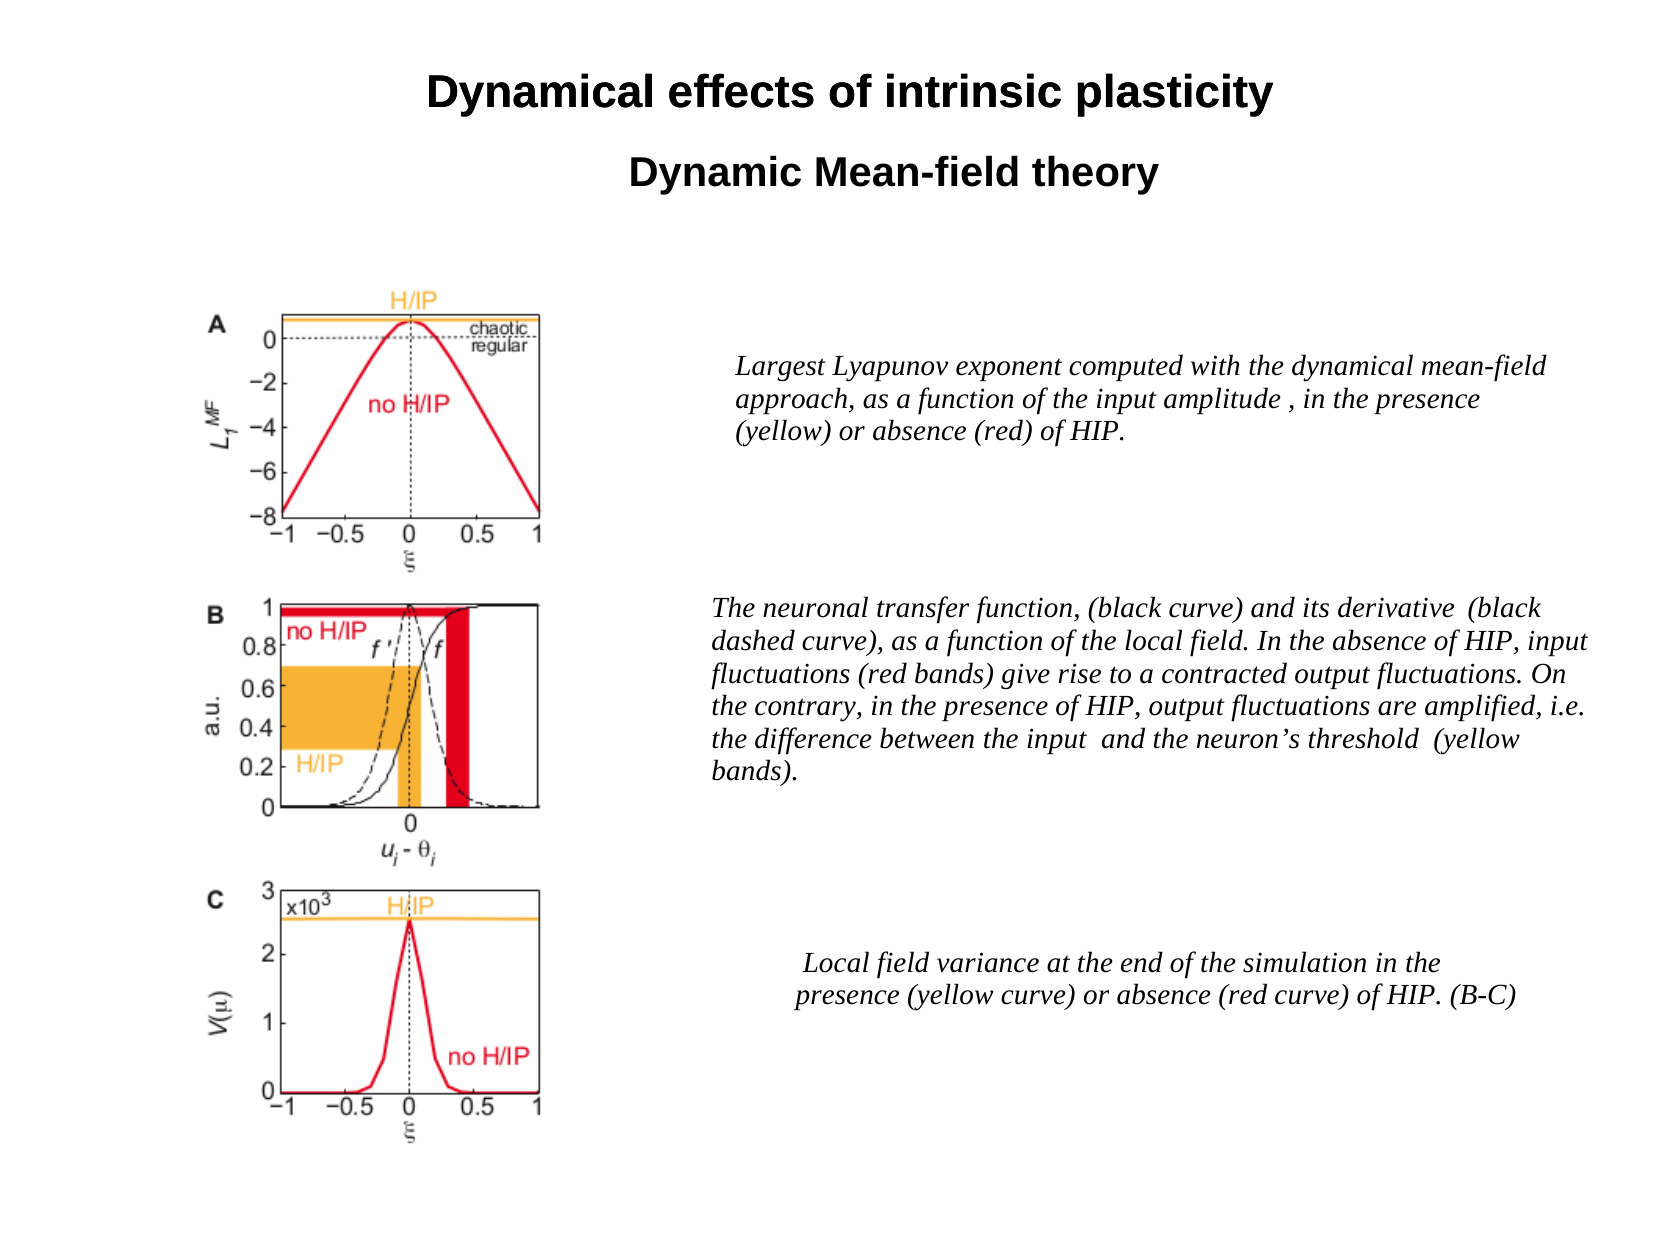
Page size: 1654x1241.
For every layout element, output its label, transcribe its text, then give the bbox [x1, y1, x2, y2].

picture [155, 283, 686, 1159]
text_box Dynamical effects of intrinsic plasticity [377, 59, 1323, 126]
text_box Dynamic Mean-field theory [613, 141, 1176, 203]
text_box Largest Lyapunov exponent computed with the dynamical mean-field approach, as a function of the input amplitude , in the presence (yellow) or absence (red) of HIP. [720, 342, 1572, 455]
text_box Local field variance at the end of the simulation in the presence (yellow curve) or absence (red curve) of HIP. (B-C) [780, 939, 1554, 1058]
text_box The neuronal transfer function, (black curve) and its derivative (black dashed curve), as a function of the local field. In the absence of HIP, input fluctuations (red bands) give rise to a contracted output fluctuations. On the contrary, in the presence of HIP, output fluctuations are amplified, i.e. the difference between the input and the neuron’s threshold (yellow bands). [696, 581, 1607, 798]
